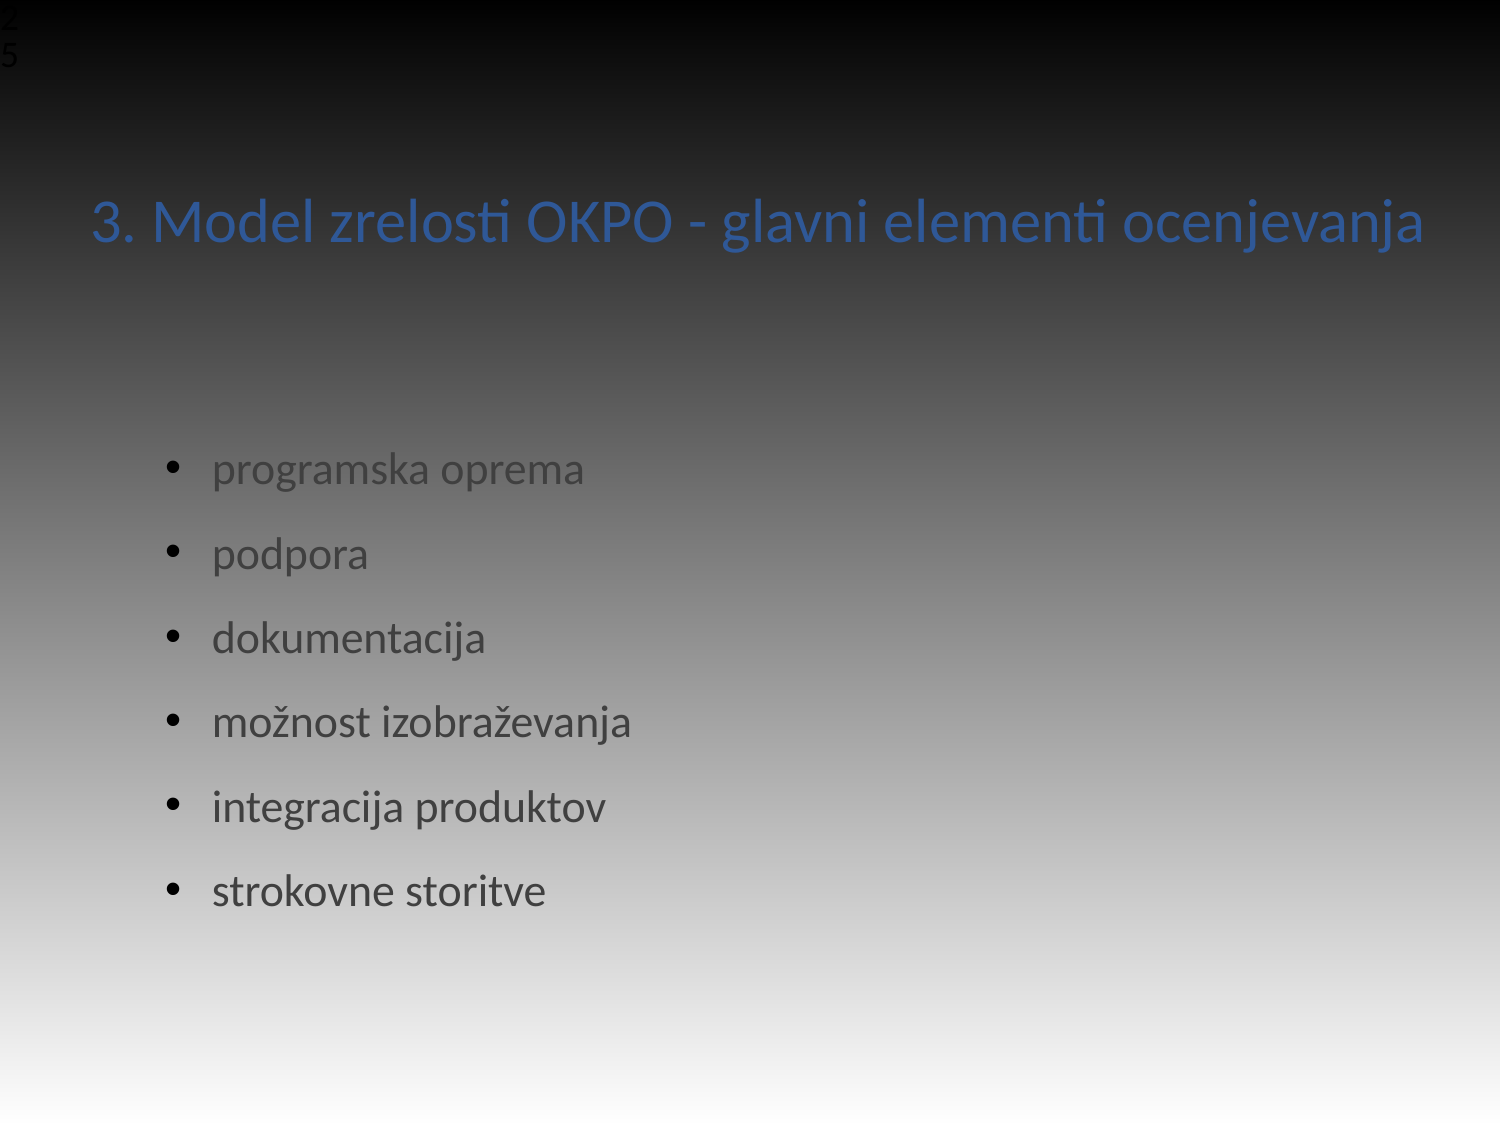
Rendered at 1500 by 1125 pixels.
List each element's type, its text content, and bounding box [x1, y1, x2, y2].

title 3. Model zrelosti OKPO - glavni elementi ocenjevanja [75, 0, 1471, 263]
list programska oprema podpora dokumentacija možnost izobraževanja integracija produktov strokovne storitve [75, 262, 1425, 1005]
